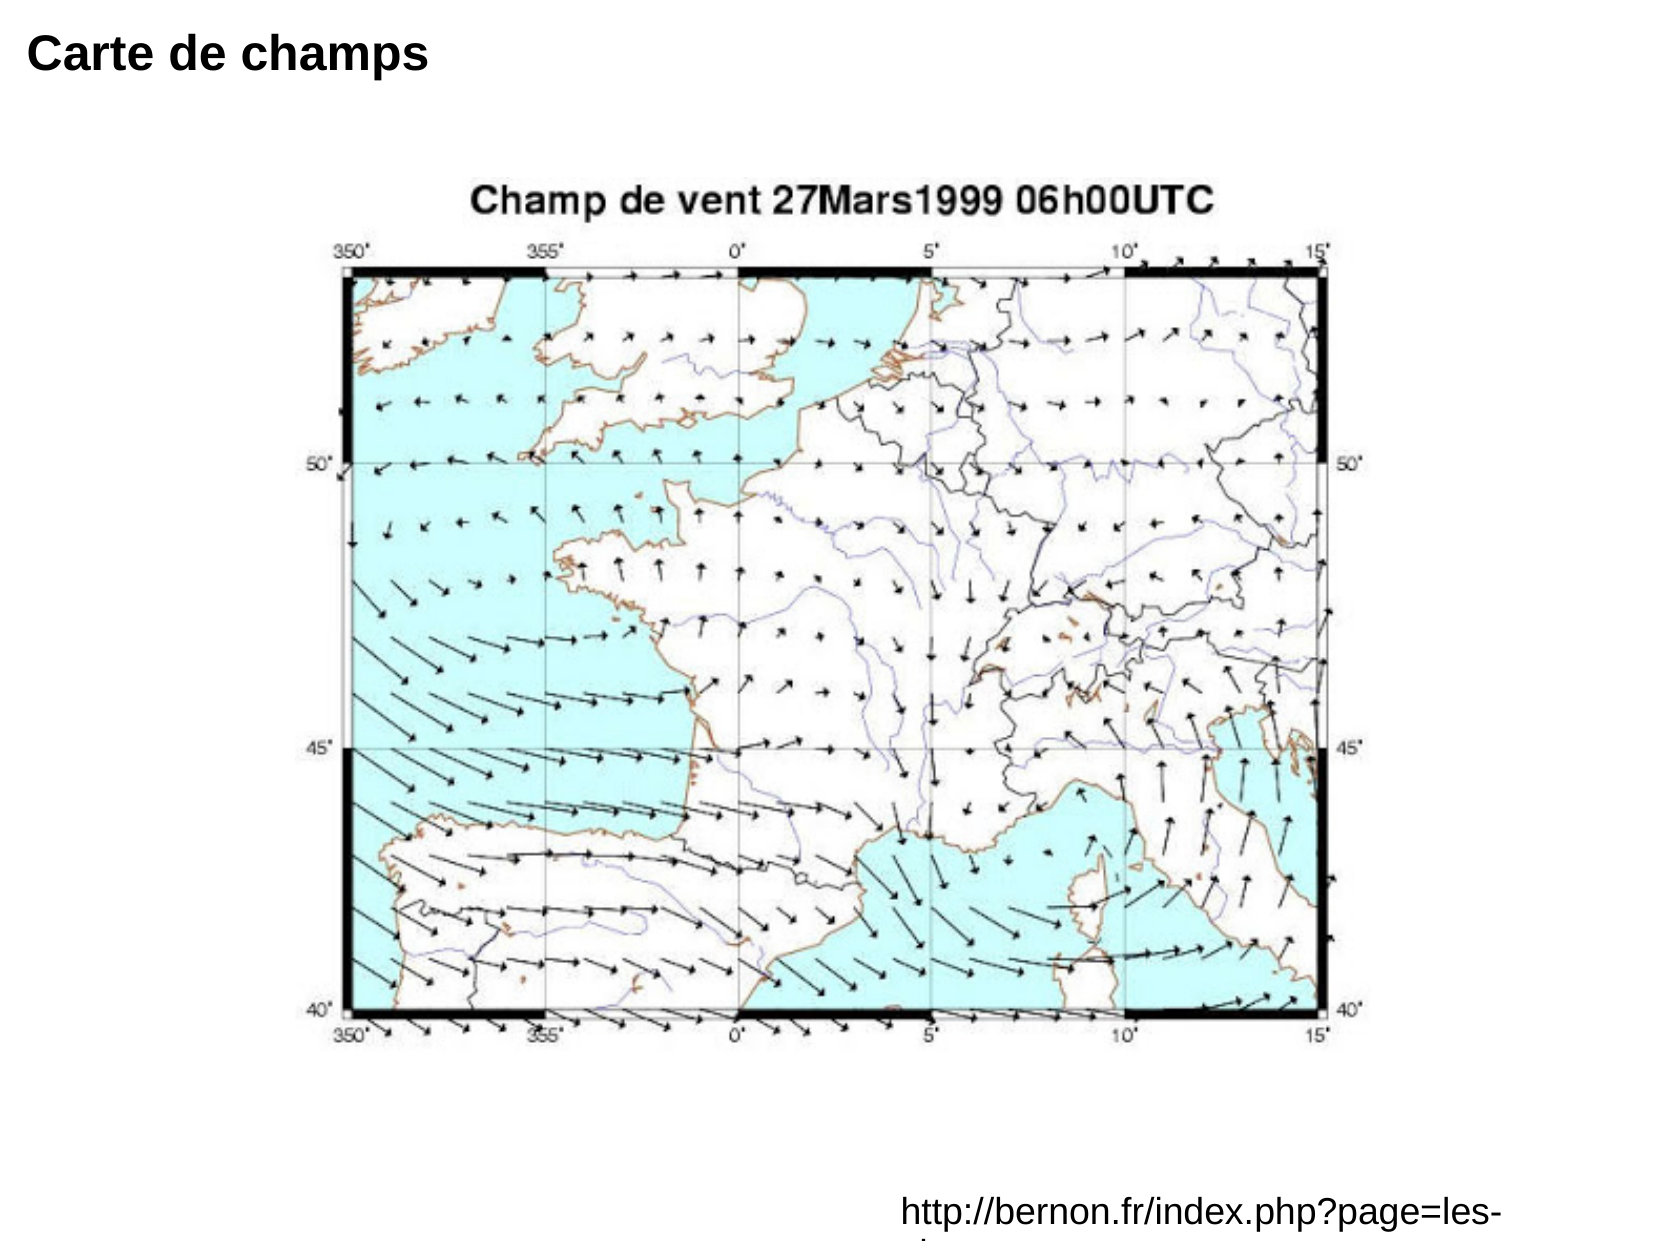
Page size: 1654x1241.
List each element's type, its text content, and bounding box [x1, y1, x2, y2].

text_box Carte de champs [11, 17, 898, 90]
picture [295, 177, 1371, 1068]
text_box http://bernon.fr/index.php?page=les-champs [885, 1183, 1649, 1241]
